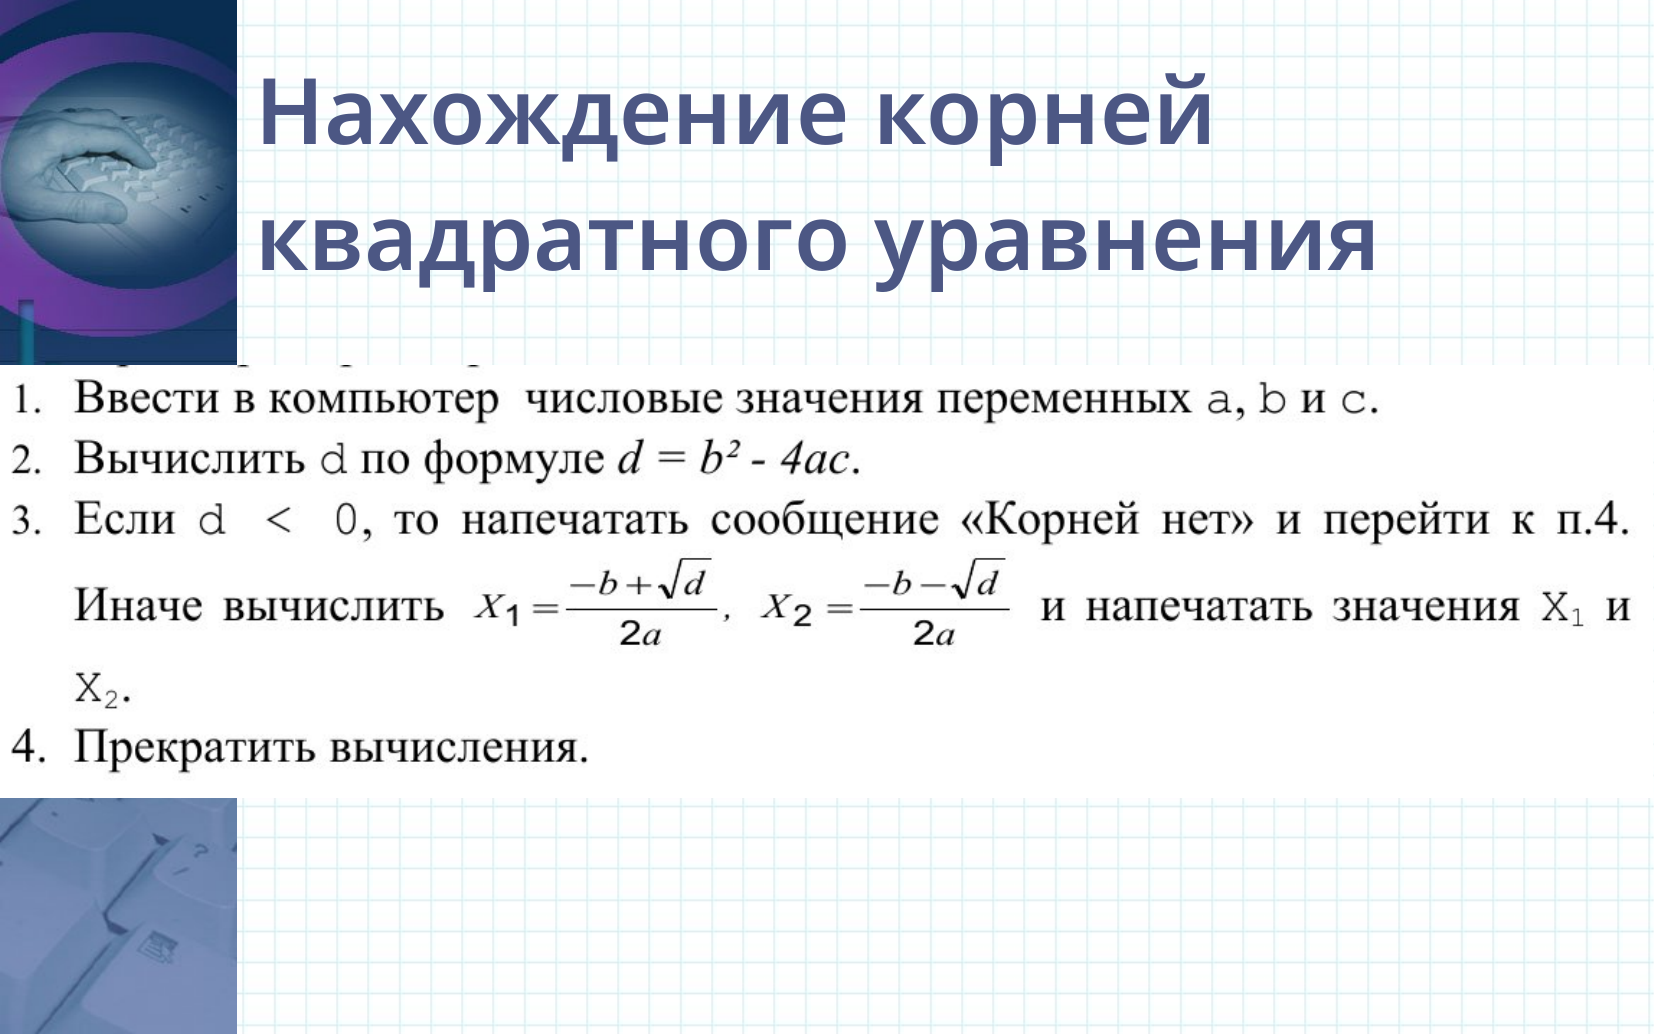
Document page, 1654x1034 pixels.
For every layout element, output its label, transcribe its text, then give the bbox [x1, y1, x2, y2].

picture [0, 0, 1654, 1034]
title Нахождение корней квадратного уравнения [254, 62, 1640, 283]
